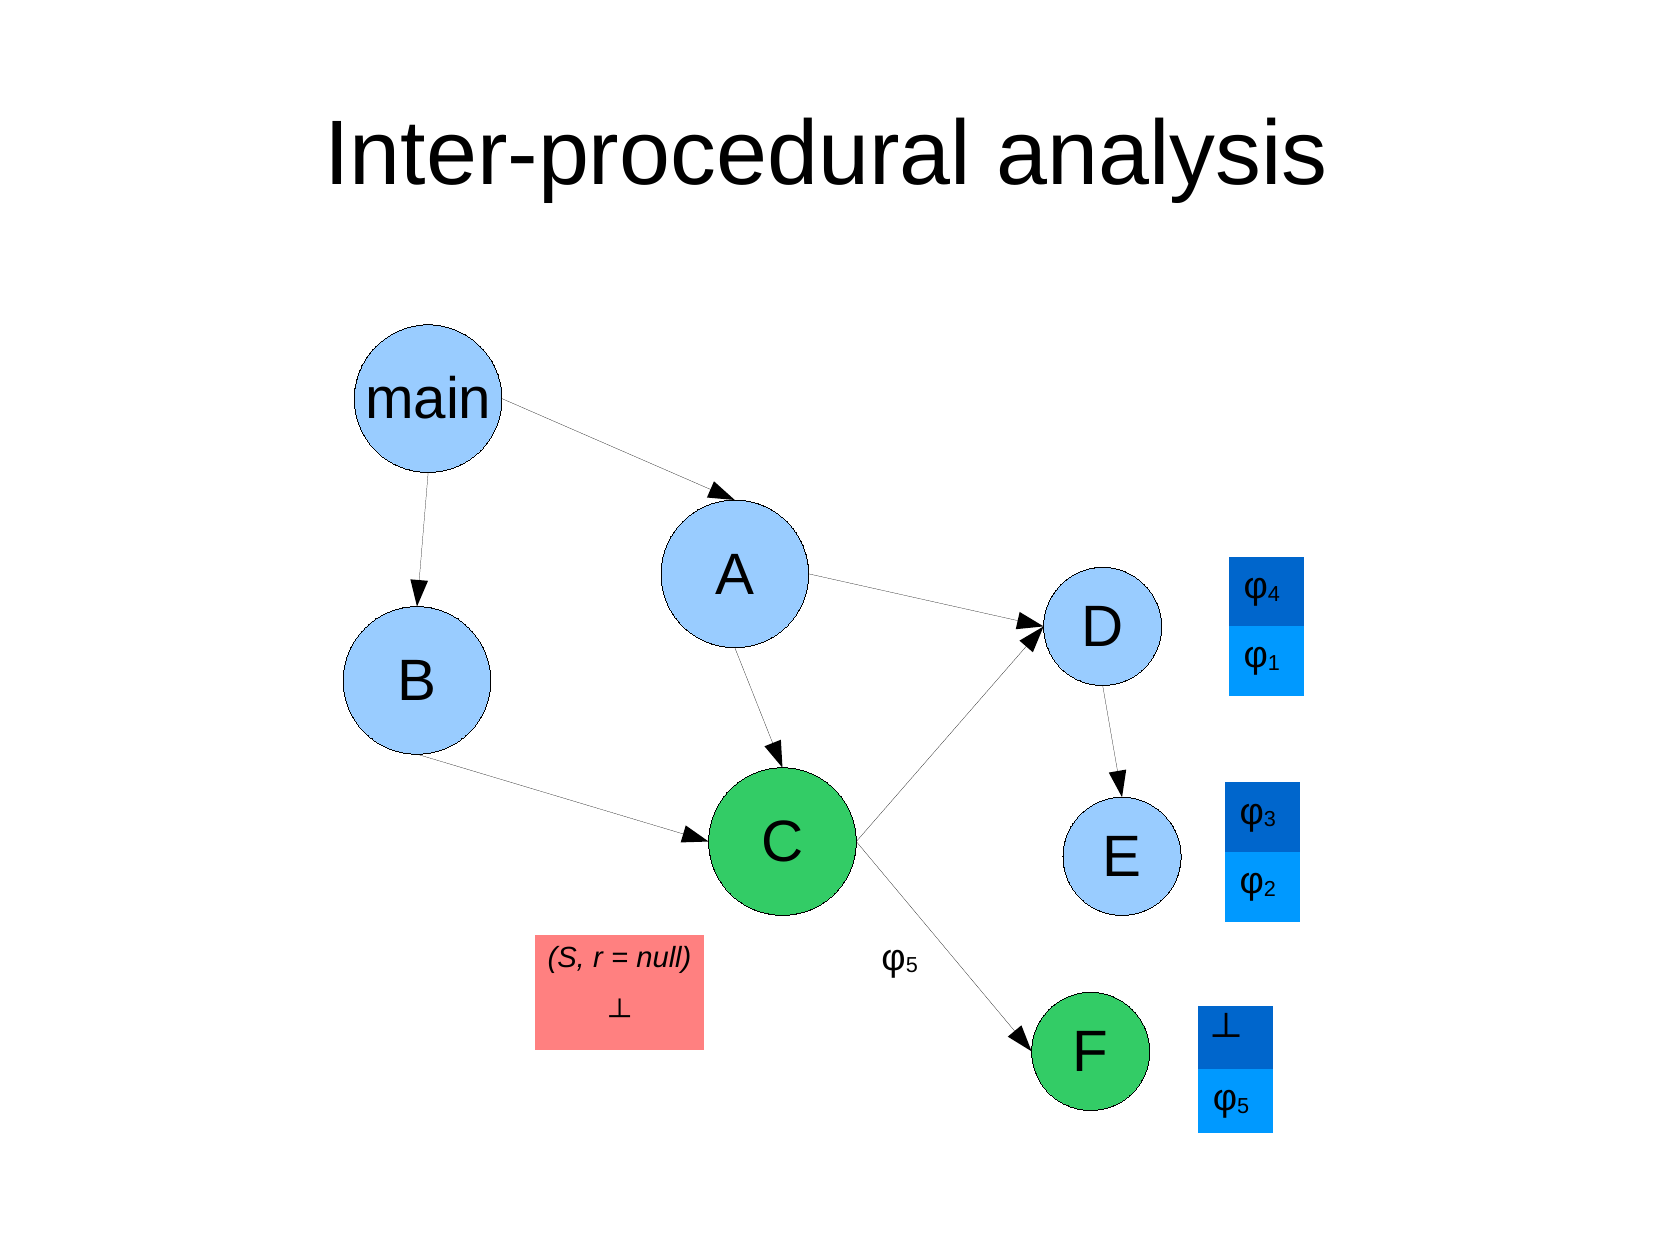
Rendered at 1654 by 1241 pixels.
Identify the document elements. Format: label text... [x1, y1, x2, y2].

table_header φ4 [1229, 557, 1304, 626]
table_header ┴ [1198, 1006, 1273, 1069]
table_header (S, r = null) [535, 935, 704, 993]
text_box E [1062, 797, 1182, 916]
table_cell φ5 [1198, 1069, 1273, 1133]
text_box φ5 [866, 928, 933, 999]
text_box C [708, 767, 857, 916]
table_cell ┴ [535, 993, 704, 1050]
table_cell φ1 [1229, 626, 1304, 696]
text_box main [354, 324, 502, 473]
text_box B [343, 606, 491, 755]
table_cell φ2 [1225, 852, 1300, 922]
table_header φ3 [1225, 782, 1300, 852]
title Inter-procedural analysis [82, 49, 1571, 257]
text_box A [661, 500, 809, 648]
text_box F [1031, 992, 1150, 1111]
text_box D [1043, 567, 1162, 686]
